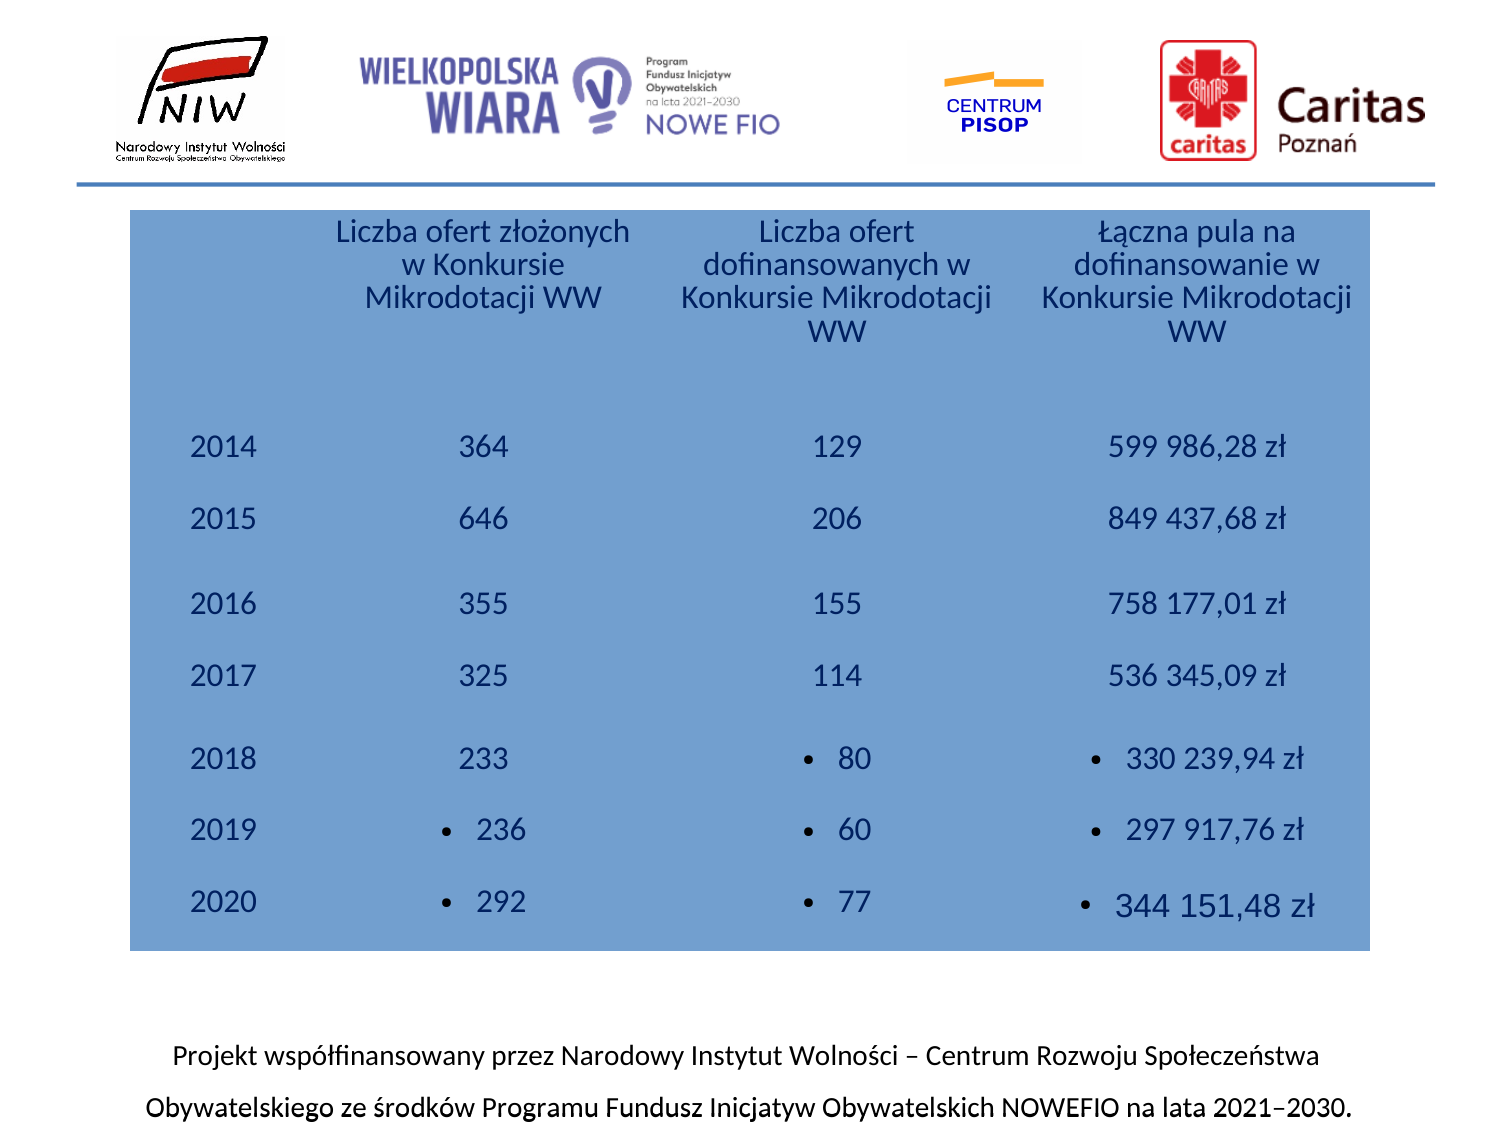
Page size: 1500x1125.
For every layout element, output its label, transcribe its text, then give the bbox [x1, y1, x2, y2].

table_cell 80 [649, 737, 1025, 808]
table_header Liczba ofert złożonych w Konkursie Mikrodotacji WW [317, 210, 649, 425]
table_cell 2017 [130, 654, 317, 737]
table_cell 325 [317, 654, 649, 737]
table_cell 233 [317, 737, 649, 808]
table_header 2020 [130, 880, 317, 951]
table_cell 60 [649, 808, 1025, 880]
table_cell 155 [649, 582, 1025, 654]
table_header Łączna pula na dofinansowanie w Konkursie Mikrodotacji WW [1025, 210, 1370, 425]
table_cell 355 [317, 582, 649, 654]
table_cell 236 [317, 808, 649, 880]
table_cell 2019 [130, 808, 317, 880]
table_cell 2015 [130, 497, 317, 582]
table_cell 849 437,68 zł [1025, 497, 1370, 582]
table_cell 330 239,94 zł [1025, 737, 1370, 808]
table_cell 114 [649, 654, 1025, 737]
table_header 344 151,48 zł [1025, 880, 1370, 951]
table_header Liczba ofert dofinansowanych w Konkursie Mikrodotacji WW [649, 210, 1025, 425]
table_cell 297 917,76 zł [1025, 808, 1370, 880]
table_cell 2016 [130, 582, 317, 654]
table_header 292 [317, 880, 649, 951]
table_cell 364 [317, 425, 649, 497]
table_cell 646 [317, 497, 649, 582]
table_cell 129 [649, 425, 1025, 497]
table_header [130, 210, 317, 425]
table_cell 599 986,28 zł [1025, 425, 1370, 497]
table_cell 2018 [130, 737, 317, 808]
table_cell 206 [649, 497, 1025, 582]
table_cell 536 345,09 zł [1025, 654, 1370, 737]
table_cell 2014 [130, 425, 317, 497]
table_header 77 [649, 880, 1025, 951]
table_cell 758 177,01 zł [1025, 582, 1370, 654]
